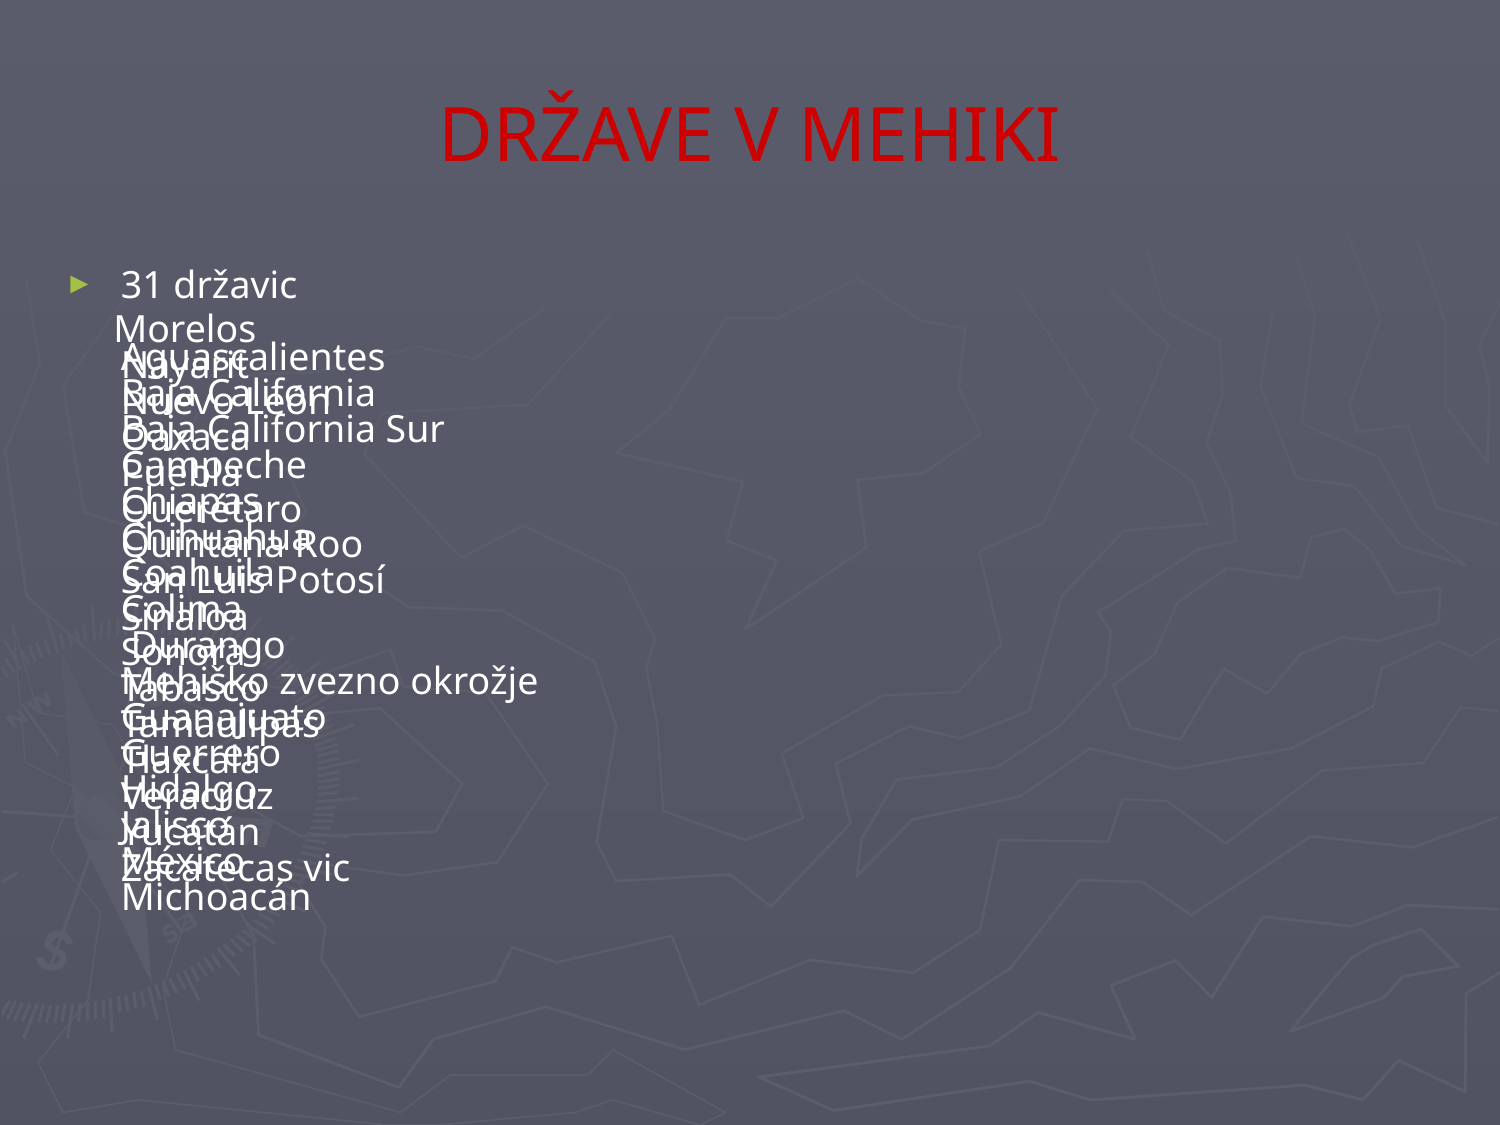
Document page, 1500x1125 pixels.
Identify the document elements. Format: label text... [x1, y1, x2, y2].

title DRŽAVE V MEHIKI [49, 37, 1451, 225]
list Morelos Nayarit Nuevo León Oaxaca Puebla Querétaro Quintana Roo San Luis Potosí Sinaloa Sonora Tabasco Tamaulipas Tlaxcala Veracruz Yucatán Zacatecas vic [49, 262, 1451, 1001]
